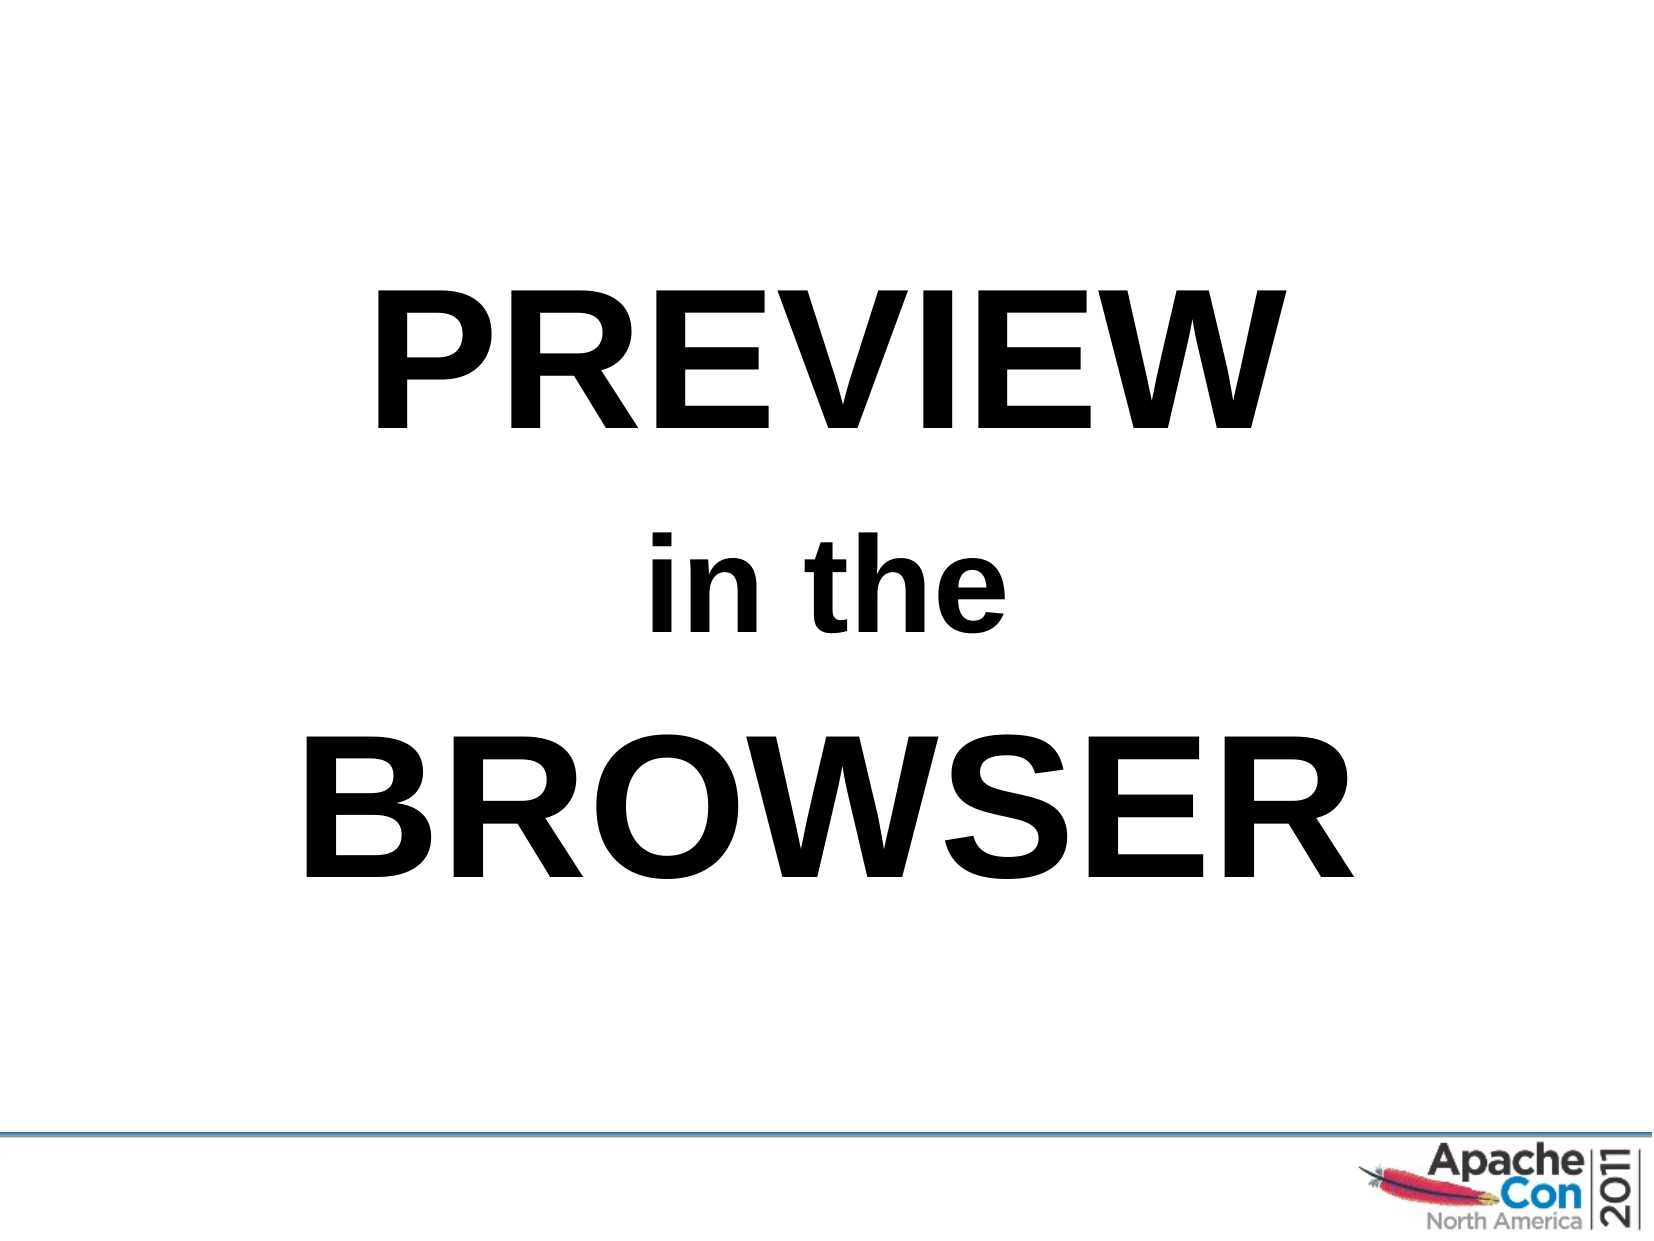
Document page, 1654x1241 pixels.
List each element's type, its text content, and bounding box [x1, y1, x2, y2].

text_box PREVIEW [76, 240, 1577, 501]
text_box BROWSER [95, 685, 1559, 986]
text_box in the [76, 501, 1577, 670]
picture [0, 1132, 1653, 1239]
